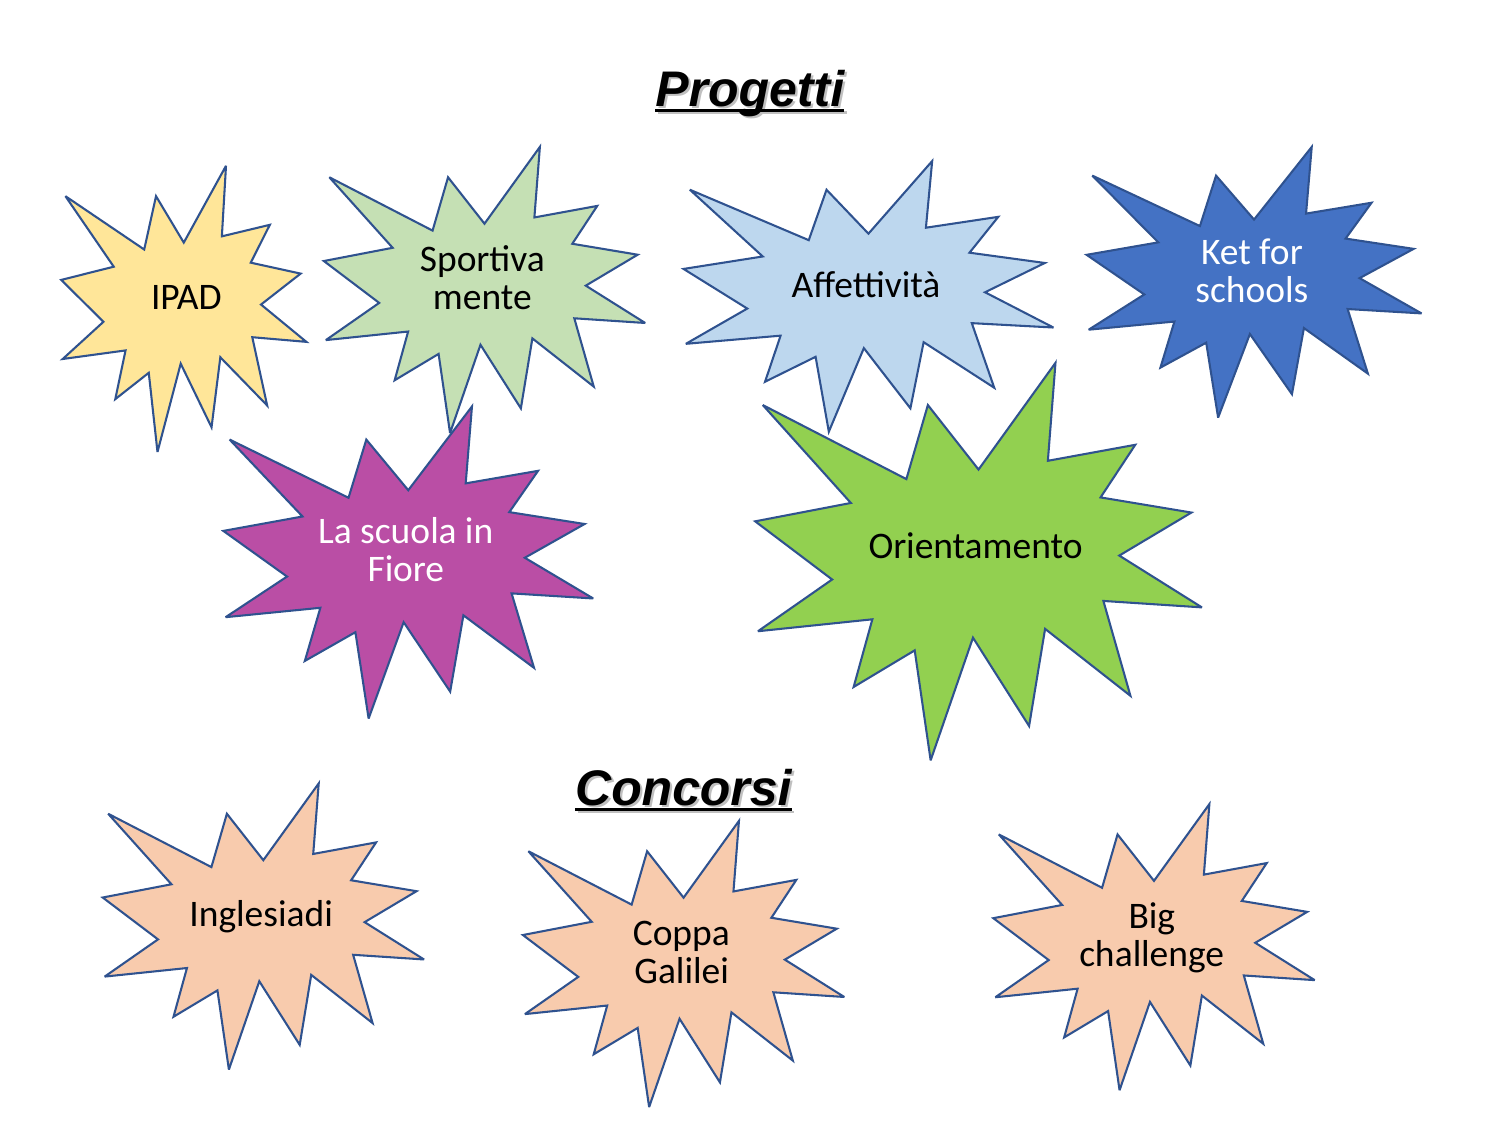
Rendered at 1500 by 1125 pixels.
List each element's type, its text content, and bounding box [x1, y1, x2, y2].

text_box Orientamento [755, 362, 1202, 760]
text_box Affettività [683, 161, 1054, 432]
text_box Inglesiadi [102, 783, 425, 1070]
text_box La scuola in Fiore [223, 406, 594, 719]
text_box IPAD [61, 165, 307, 452]
text_box Ket for schools [1086, 146, 1422, 418]
text_box Concorsi [8, 760, 1359, 859]
text_box Coppa Galilei [522, 820, 845, 1108]
list Progetti [75, 55, 1425, 155]
text_box Sportivamente [323, 146, 646, 434]
text_box Big challenge [993, 804, 1315, 1091]
